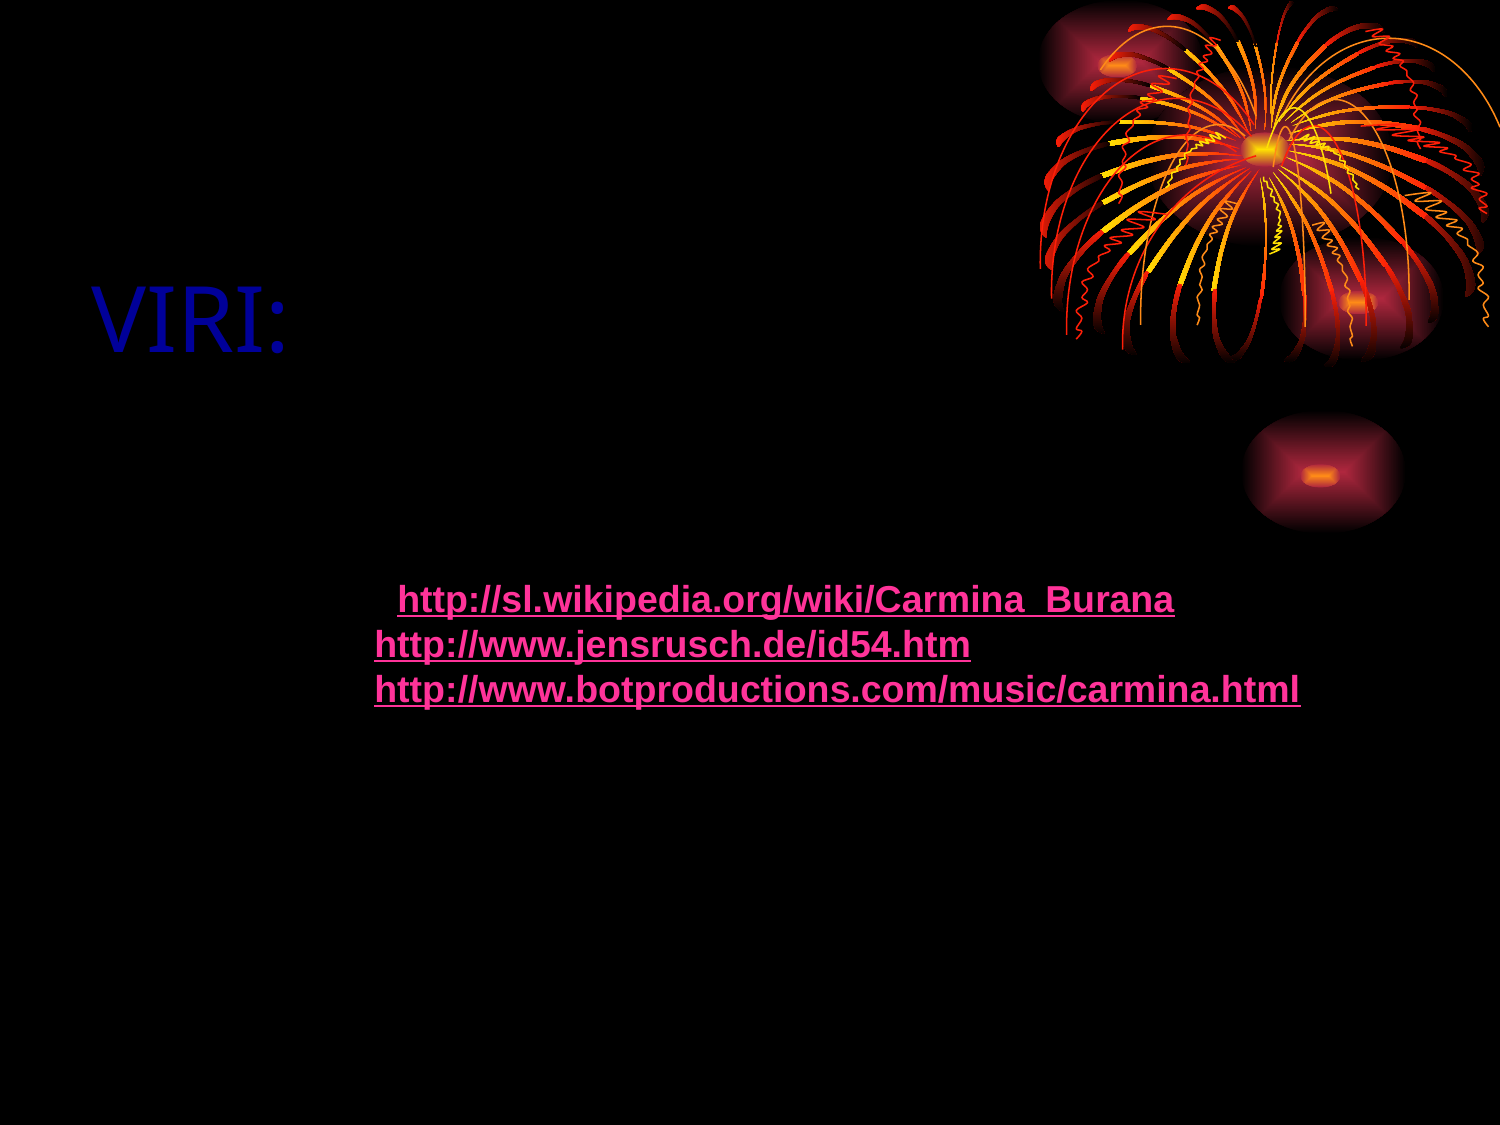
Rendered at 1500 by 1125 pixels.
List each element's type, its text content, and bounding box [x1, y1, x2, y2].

text_box D. Ambrož, V. Cuderman, M. Degan, B. Krakar, J. Kvas, A. Špacapan, M. Štrancar: Branja 1. MA, Ljubljana 2005 Spletne strani: http://sl.wikipedia.org/wiki/Carmina_Burana http://www.jensrusch.de/id54.htm http://www.botproductions.com/music/carmina.html [76, 432, 1316, 808]
title VIRI: [76, 196, 1352, 437]
